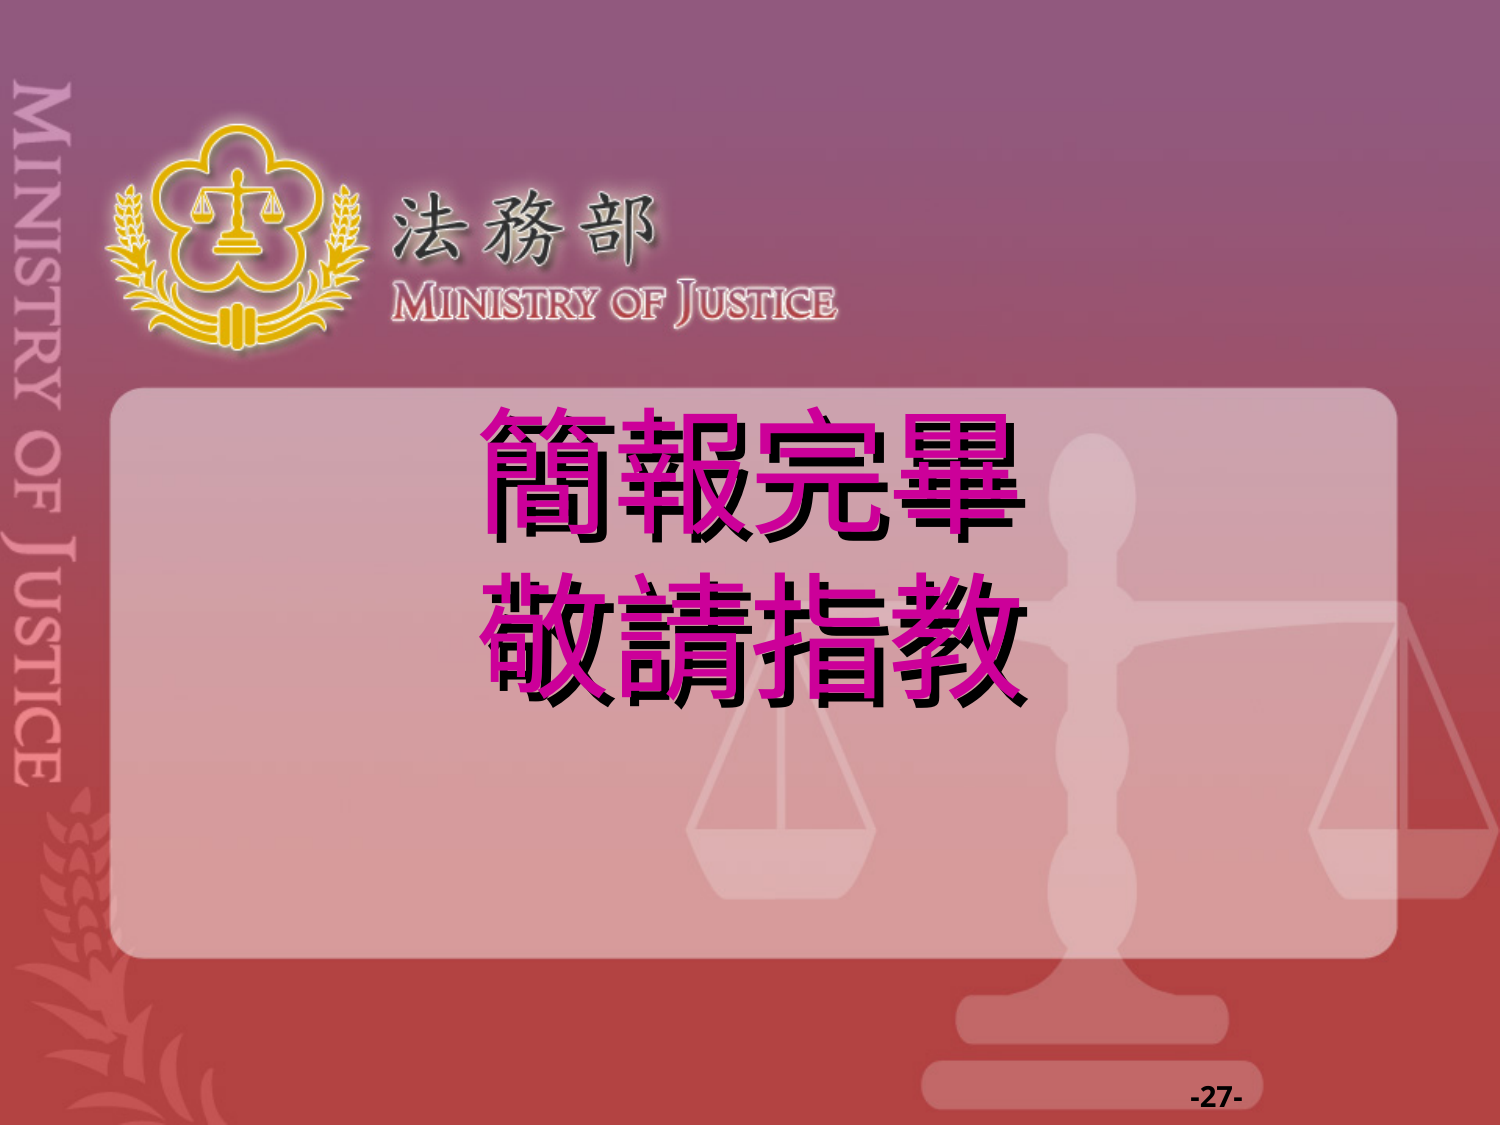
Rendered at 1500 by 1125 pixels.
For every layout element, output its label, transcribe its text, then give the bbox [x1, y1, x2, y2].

title 簡報完畢 敬請指教 [112, 375, 1388, 728]
text_box -27- [1175, 1070, 1488, 1109]
